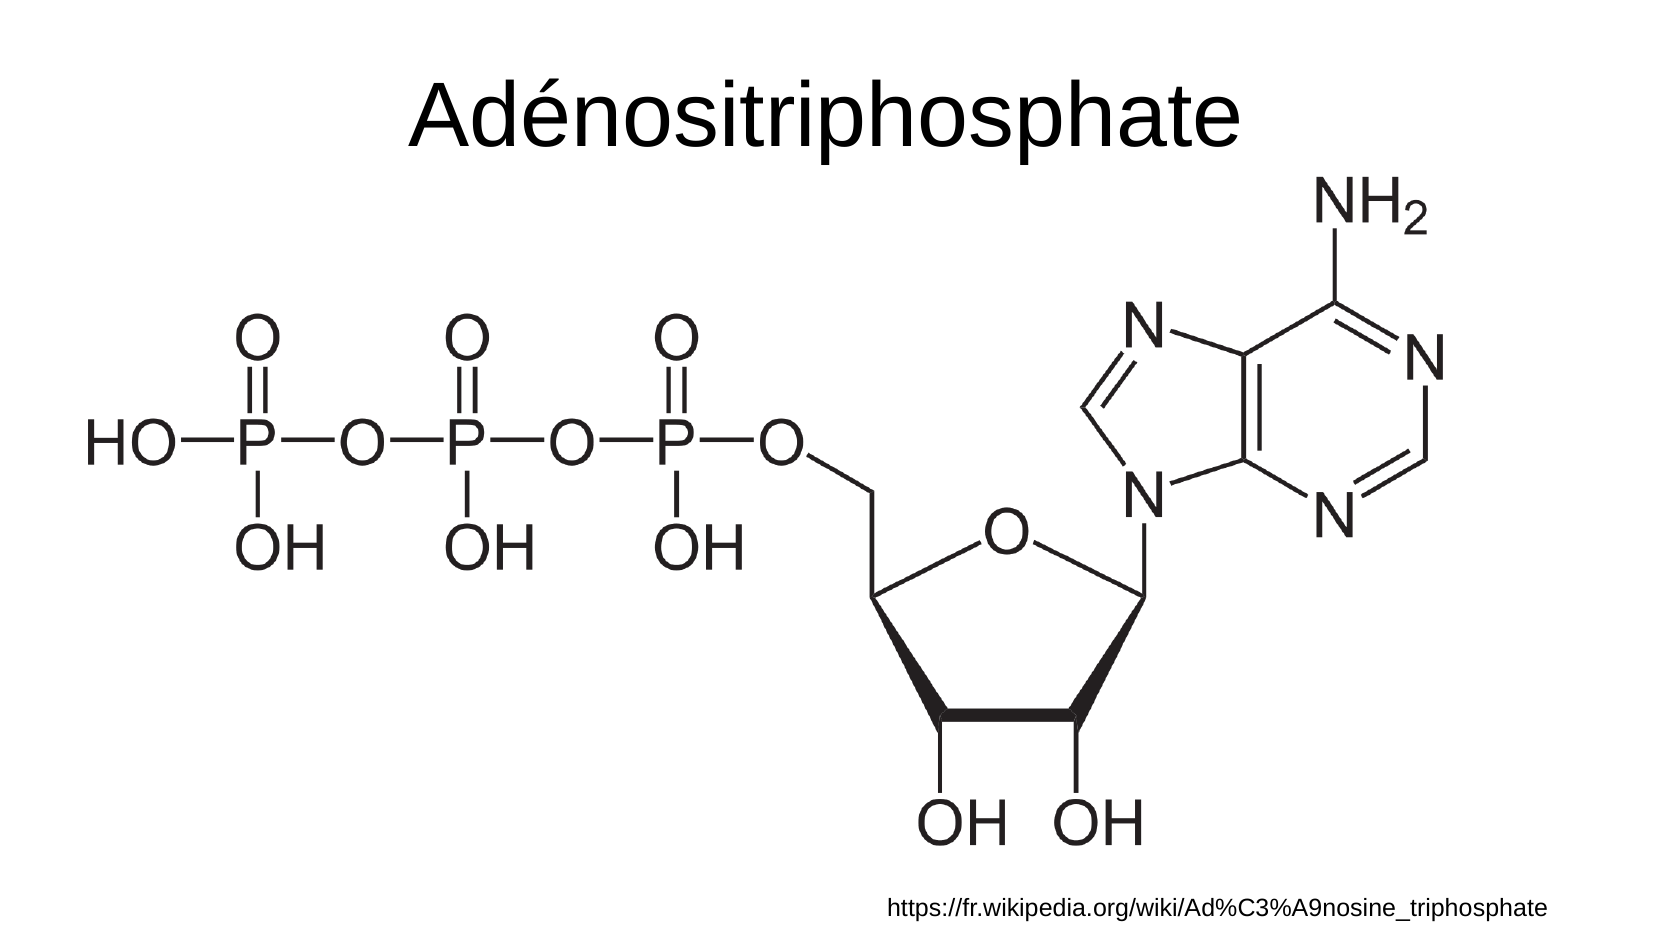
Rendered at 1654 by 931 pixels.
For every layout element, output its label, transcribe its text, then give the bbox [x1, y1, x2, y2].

picture [52, 159, 1477, 863]
text_box https://fr.wikipedia.org/wiki/Ad%C3%A9nosine_triphosphate [872, 885, 1654, 931]
title Adénositriphosphate [82, 37, 1571, 193]
